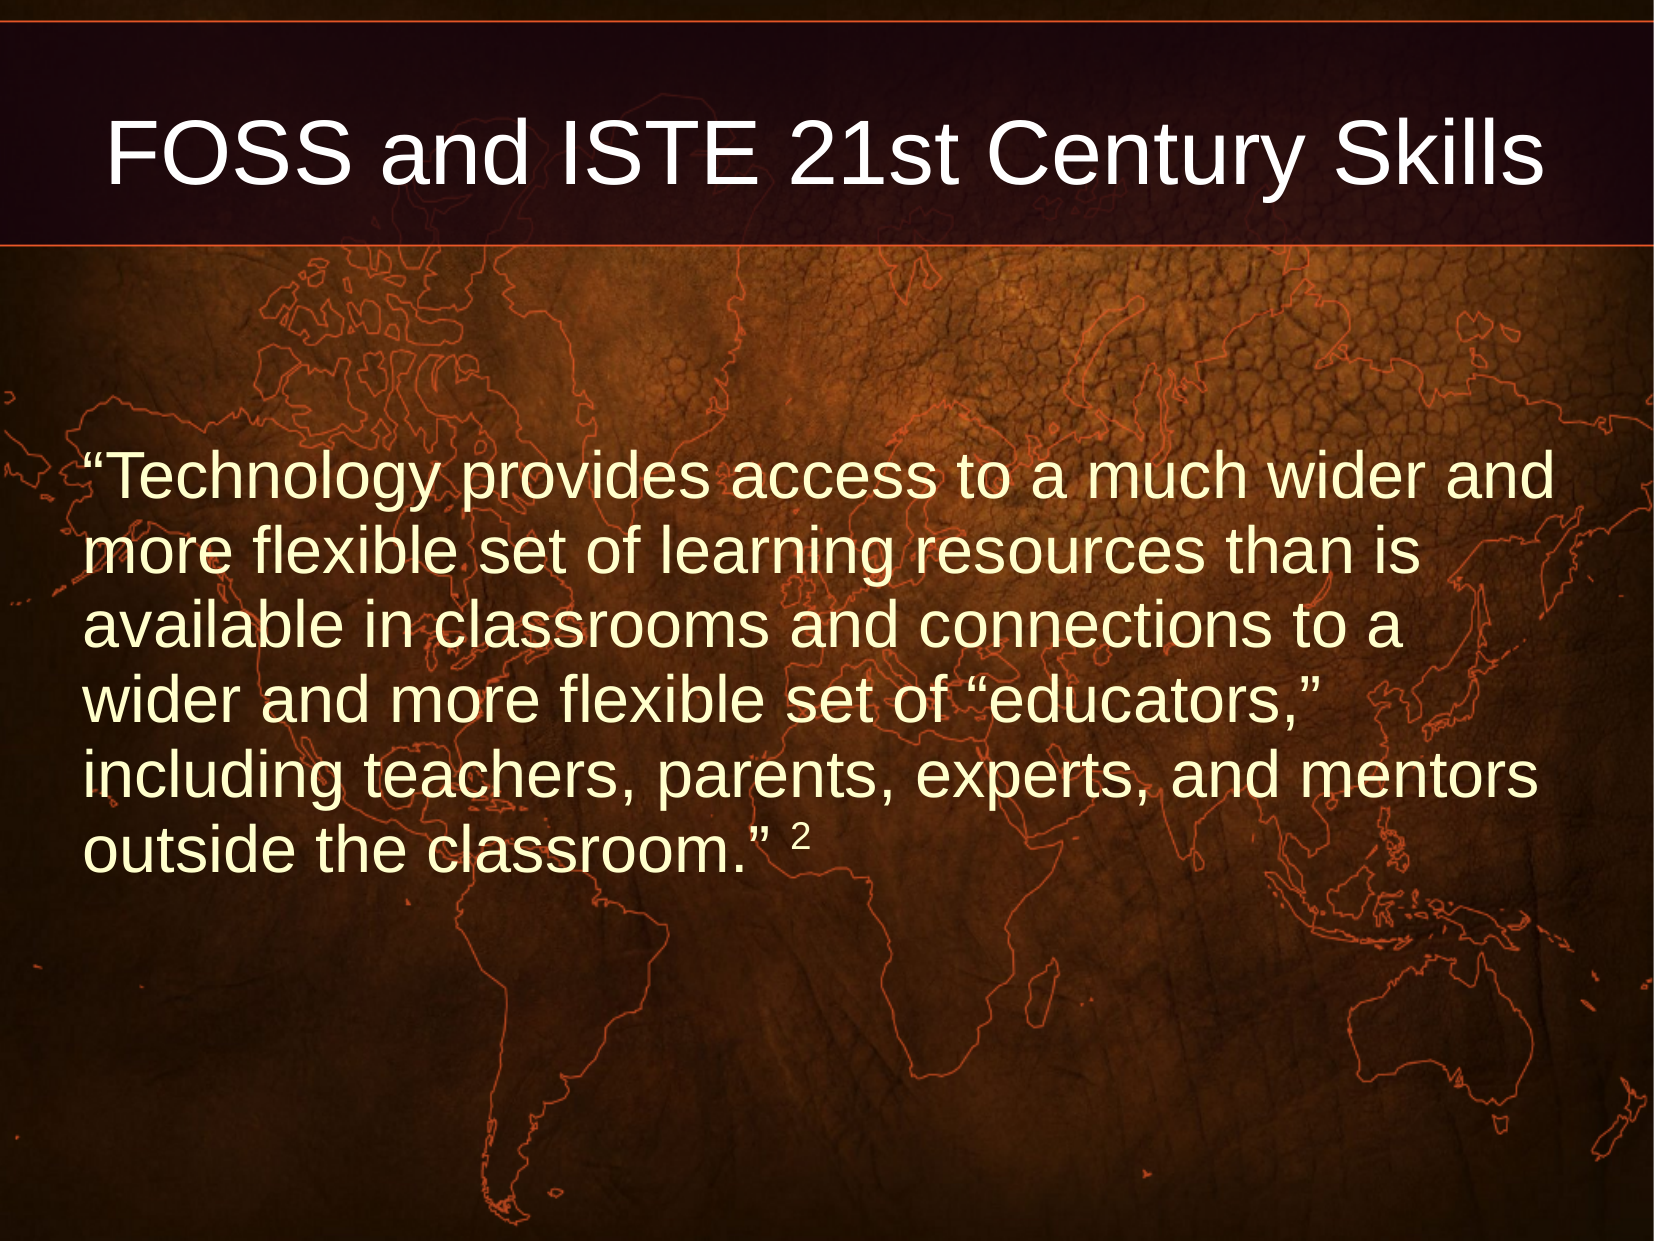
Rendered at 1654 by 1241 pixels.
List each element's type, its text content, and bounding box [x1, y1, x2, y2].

title FOSS and ISTE 21st Century Skills [82, 49, 1571, 257]
subtitle “Technology provides access to a much wider and more flexible set of learning resources than is available in classrooms and connections to a wider and more flexible set of “educators,” including teachers, parents, experts, and mentors outside the classroom.” 2 [82, 290, 1571, 1109]
picture [0, 0, 1654, 1241]
